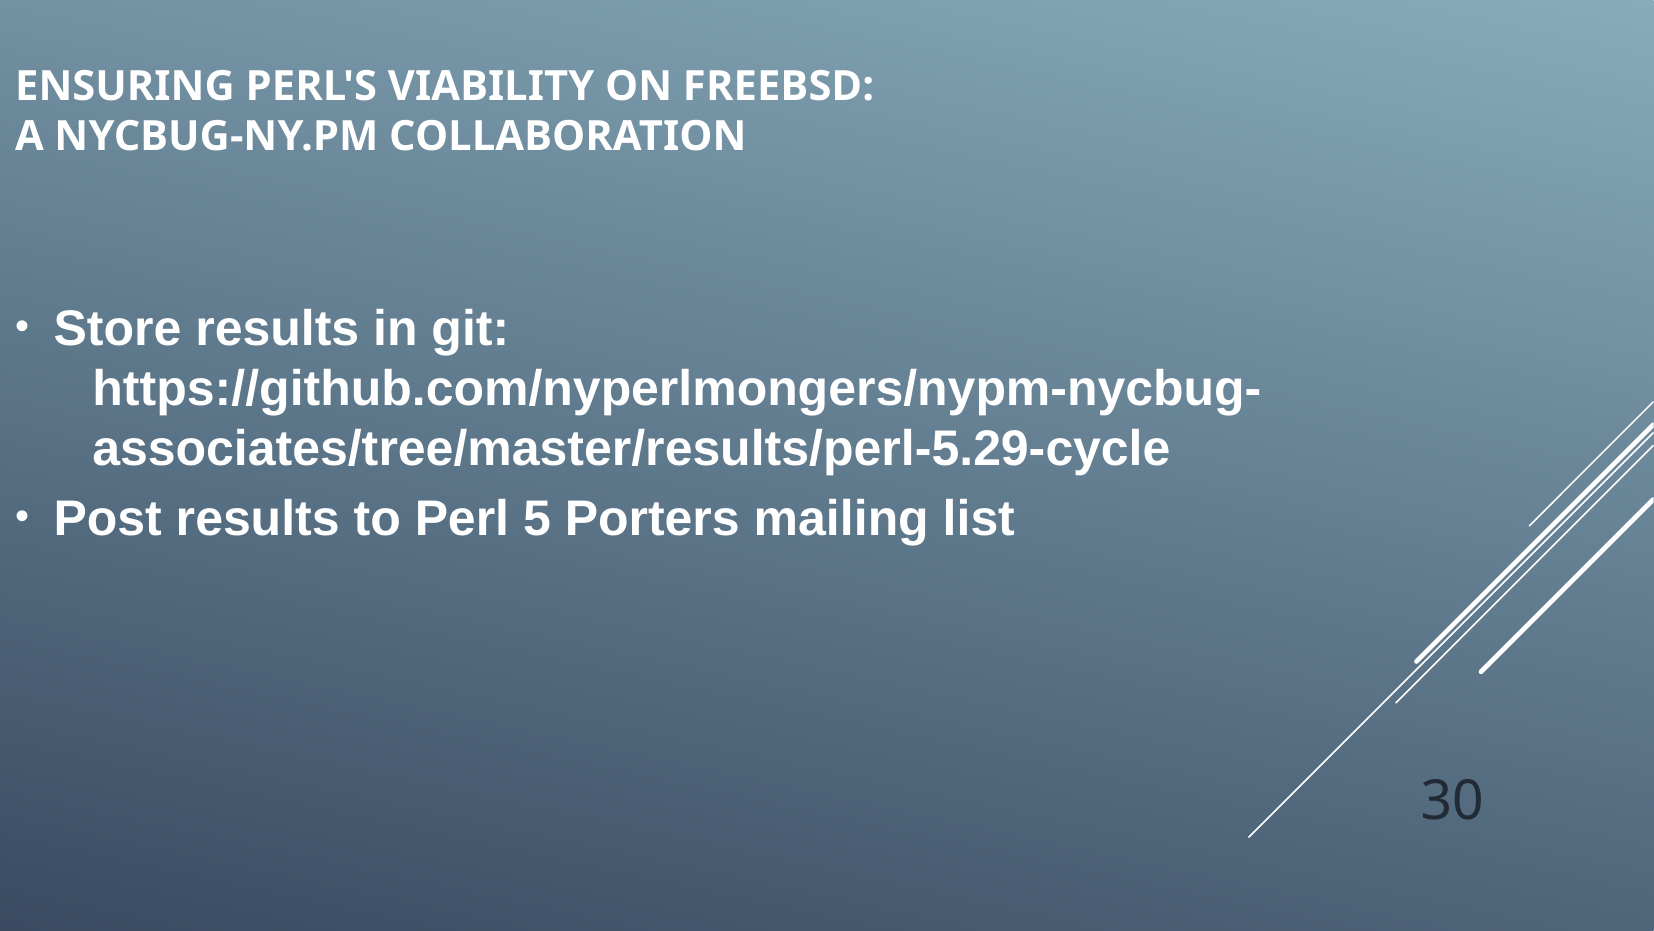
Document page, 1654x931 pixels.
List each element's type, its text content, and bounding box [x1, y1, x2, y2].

subtitle Store results in git: https://github.com/nyperlmongers/nypm-nycbug-associates/tree/master/results/perl-5.29-cycle Post results to Perl 5 Porters mailing list [0, 217, 1489, 871]
title Ensuring Perl's Viability on FreeBSD: A NYCBUG-NY.PM Collaboration [0, 36, 1163, 180]
